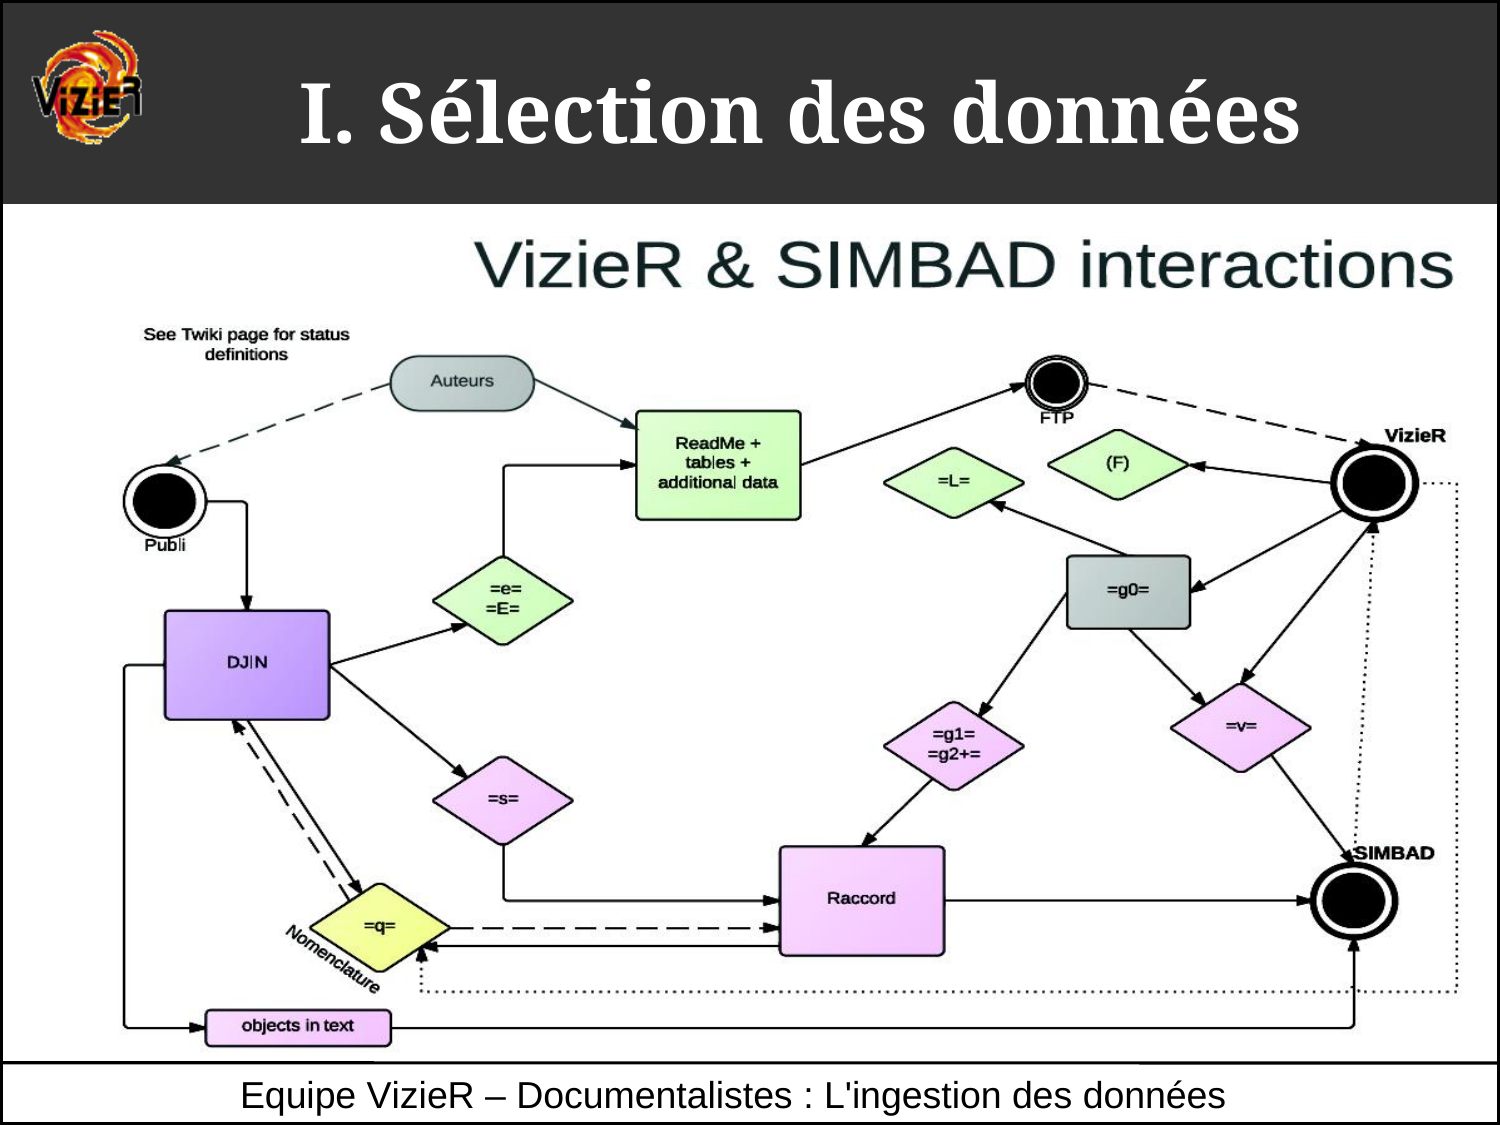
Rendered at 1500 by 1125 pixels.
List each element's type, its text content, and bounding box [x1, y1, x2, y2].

list [75, 290, 1447, 1004]
picture [29, 236, 1477, 1058]
picture [29, 29, 148, 148]
title I. Sélection des données [177, 13, 1425, 207]
